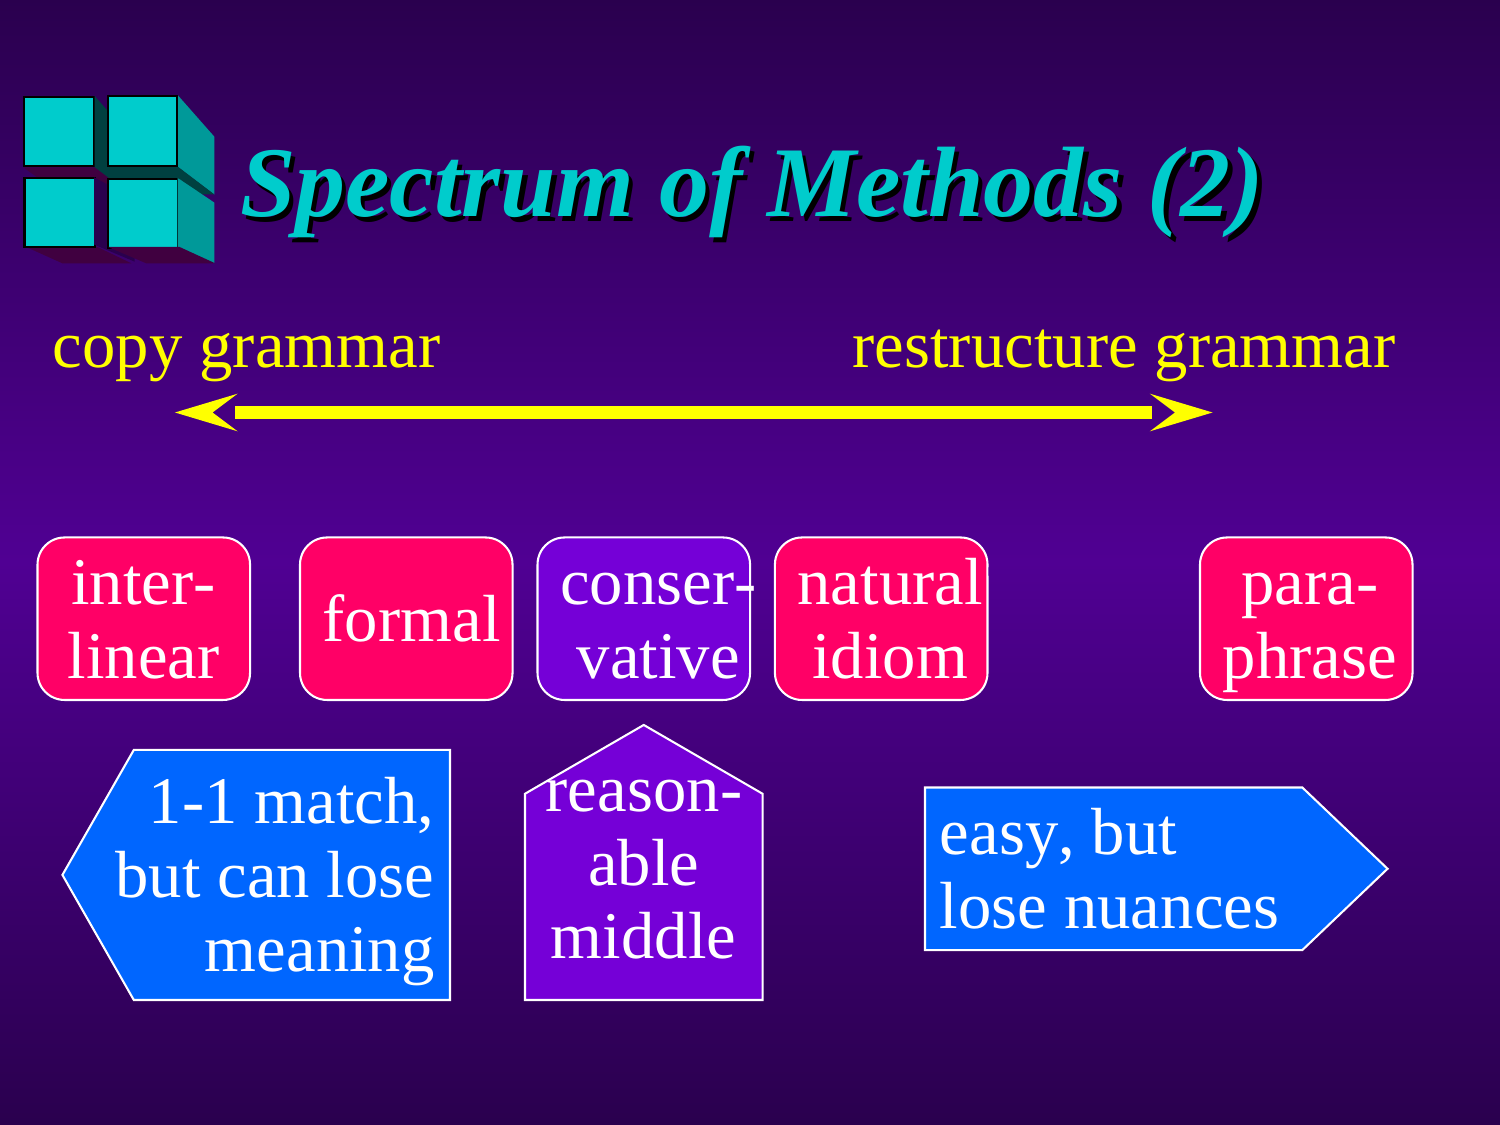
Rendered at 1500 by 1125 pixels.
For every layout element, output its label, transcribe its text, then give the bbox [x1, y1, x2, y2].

text_box easy, but lose nuances [924, 787, 1388, 951]
text_box copy grammar [37, 299, 625, 390]
text_box reason- able middle [525, 724, 763, 1000]
title Spectrum of Methods (2) [224, 78, 1388, 288]
text_box inter- linear [37, 537, 251, 700]
text_box 1-1 match, but can lose meaning [62, 749, 451, 1000]
text_box natural idiom [774, 537, 988, 700]
text_box conser- vative [537, 537, 751, 700]
text_box para- phrase [1200, 537, 1413, 700]
text_box restructure grammar [837, 299, 1488, 390]
text_box formal [300, 537, 513, 700]
